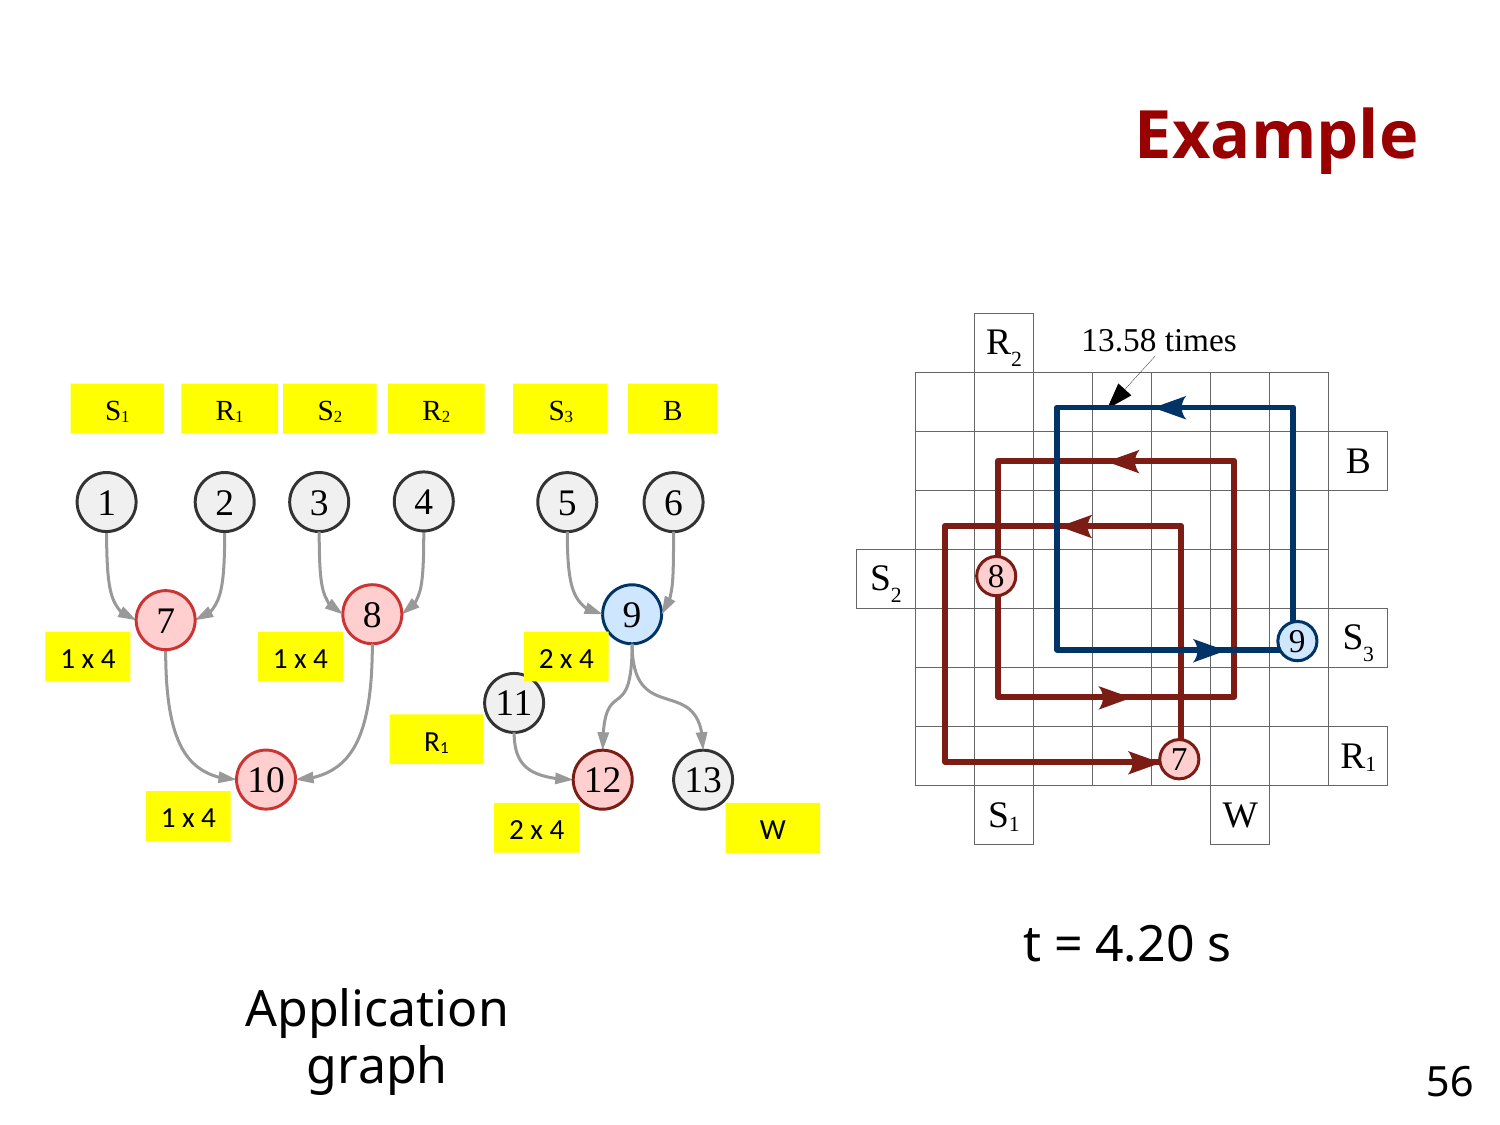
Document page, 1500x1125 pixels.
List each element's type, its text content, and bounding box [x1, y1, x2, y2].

text_box 9 [602, 584, 662, 644]
text_box 1 [77, 472, 137, 532]
text_box R1 [389, 714, 483, 765]
text_box 8 [342, 584, 402, 644]
text_box 13 [673, 750, 733, 810]
text_box S3 [1328, 608, 1388, 668]
text_box B [627, 383, 717, 434]
text_box R2 [974, 313, 1034, 373]
title Example [75, 44, 1419, 227]
text_box 2 [195, 472, 255, 532]
text_box 7 [136, 590, 196, 650]
text_box R1 [1328, 726, 1388, 786]
text_box 9 [1277, 621, 1317, 661]
text_box 3 [289, 472, 349, 532]
text_box t = 4.20 s [906, 907, 1349, 981]
text_box R1 [181, 383, 278, 434]
text_box 1 x 4 [45, 631, 131, 682]
text_box S3 [513, 383, 608, 434]
text_box 1 x 4 [145, 791, 231, 841]
text_box 10 [236, 750, 296, 810]
text_box 5 [537, 472, 597, 532]
text_box B [1328, 431, 1388, 491]
text_box S2 [283, 383, 377, 434]
text_box Application graph [156, 972, 598, 1046]
text_box S2 [856, 549, 916, 609]
text_box 2 x 4 [494, 802, 580, 853]
text_box 2 x 4 [523, 631, 609, 682]
text_box 8 [976, 556, 1016, 596]
text_box S1 [70, 383, 164, 434]
text_box 12 [573, 750, 633, 810]
text_box W [725, 802, 821, 853]
text_box 6 [644, 472, 704, 532]
text_box W [1210, 785, 1270, 845]
text_box 13.58 times [1066, 312, 1309, 377]
text_box 7 [1159, 739, 1199, 779]
text_box R2 [387, 383, 485, 434]
text_box S1 [974, 785, 1034, 845]
text_box 1 x 4 [258, 631, 343, 682]
text_box 4 [394, 471, 454, 531]
text_box 11 [484, 673, 544, 733]
